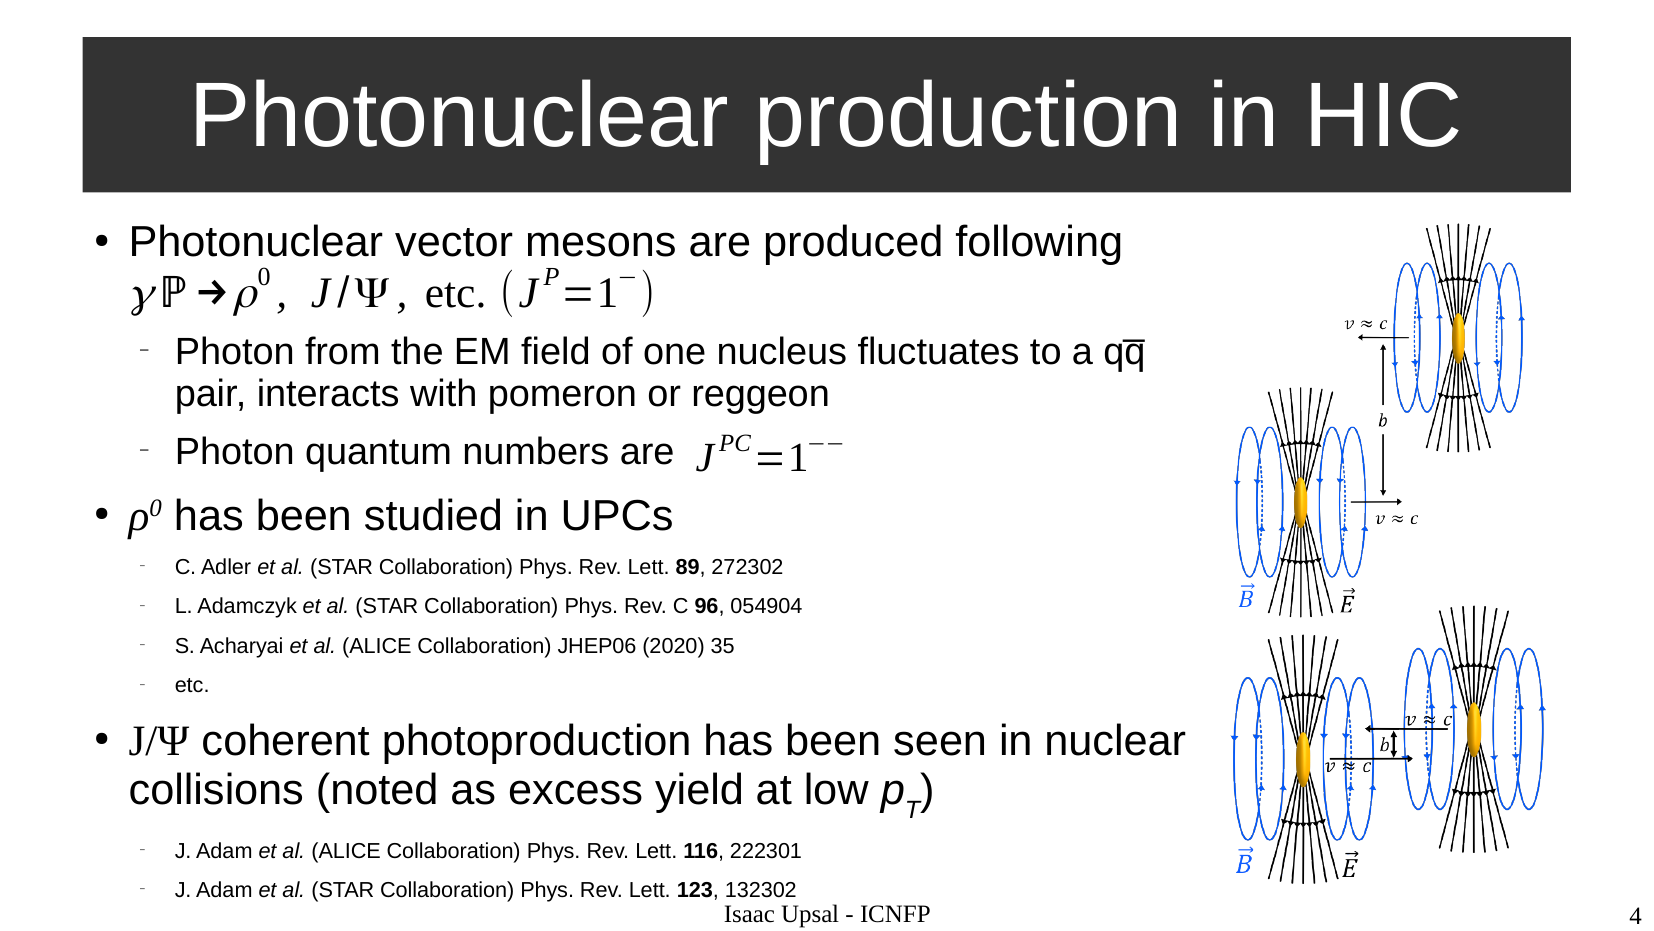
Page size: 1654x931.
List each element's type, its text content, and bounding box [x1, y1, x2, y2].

list Photonuclear vector mesons are produced following Photon from the EM field of one nucleus fluctuates to a qq̅ pair, interacts with pomeron or reggeon Photon quantum numbers are ρ0 has been studied in UPCs C. Adler et al. (STAR Collaboration) Phys. Rev. Lett. 89, 272302 L. Adamczyk et al. (STAR Collaboration) Phys. Rev. C 96, 054904 S. Acharyai et al. (ALICE Collaboration) JHEP06 (2020) 35 etc. J/Ψ coherent photoproduction has been seen in nuclear collisions (noted as excess yield at low pT) J. Adam et al. (ALICE Collaboration) Phys. Rev. Lett. 116, 222301 J. Adam et al. (STAR Collaboration) Phys. Rev. Lett. 123, 132302 [82, 217, 1216, 916]
picture [1230, 223, 1546, 886]
title Photonuclear production in HIC [82, 37, 1571, 193]
chart [120, 261, 662, 320]
chart [560, 398, 1094, 532]
